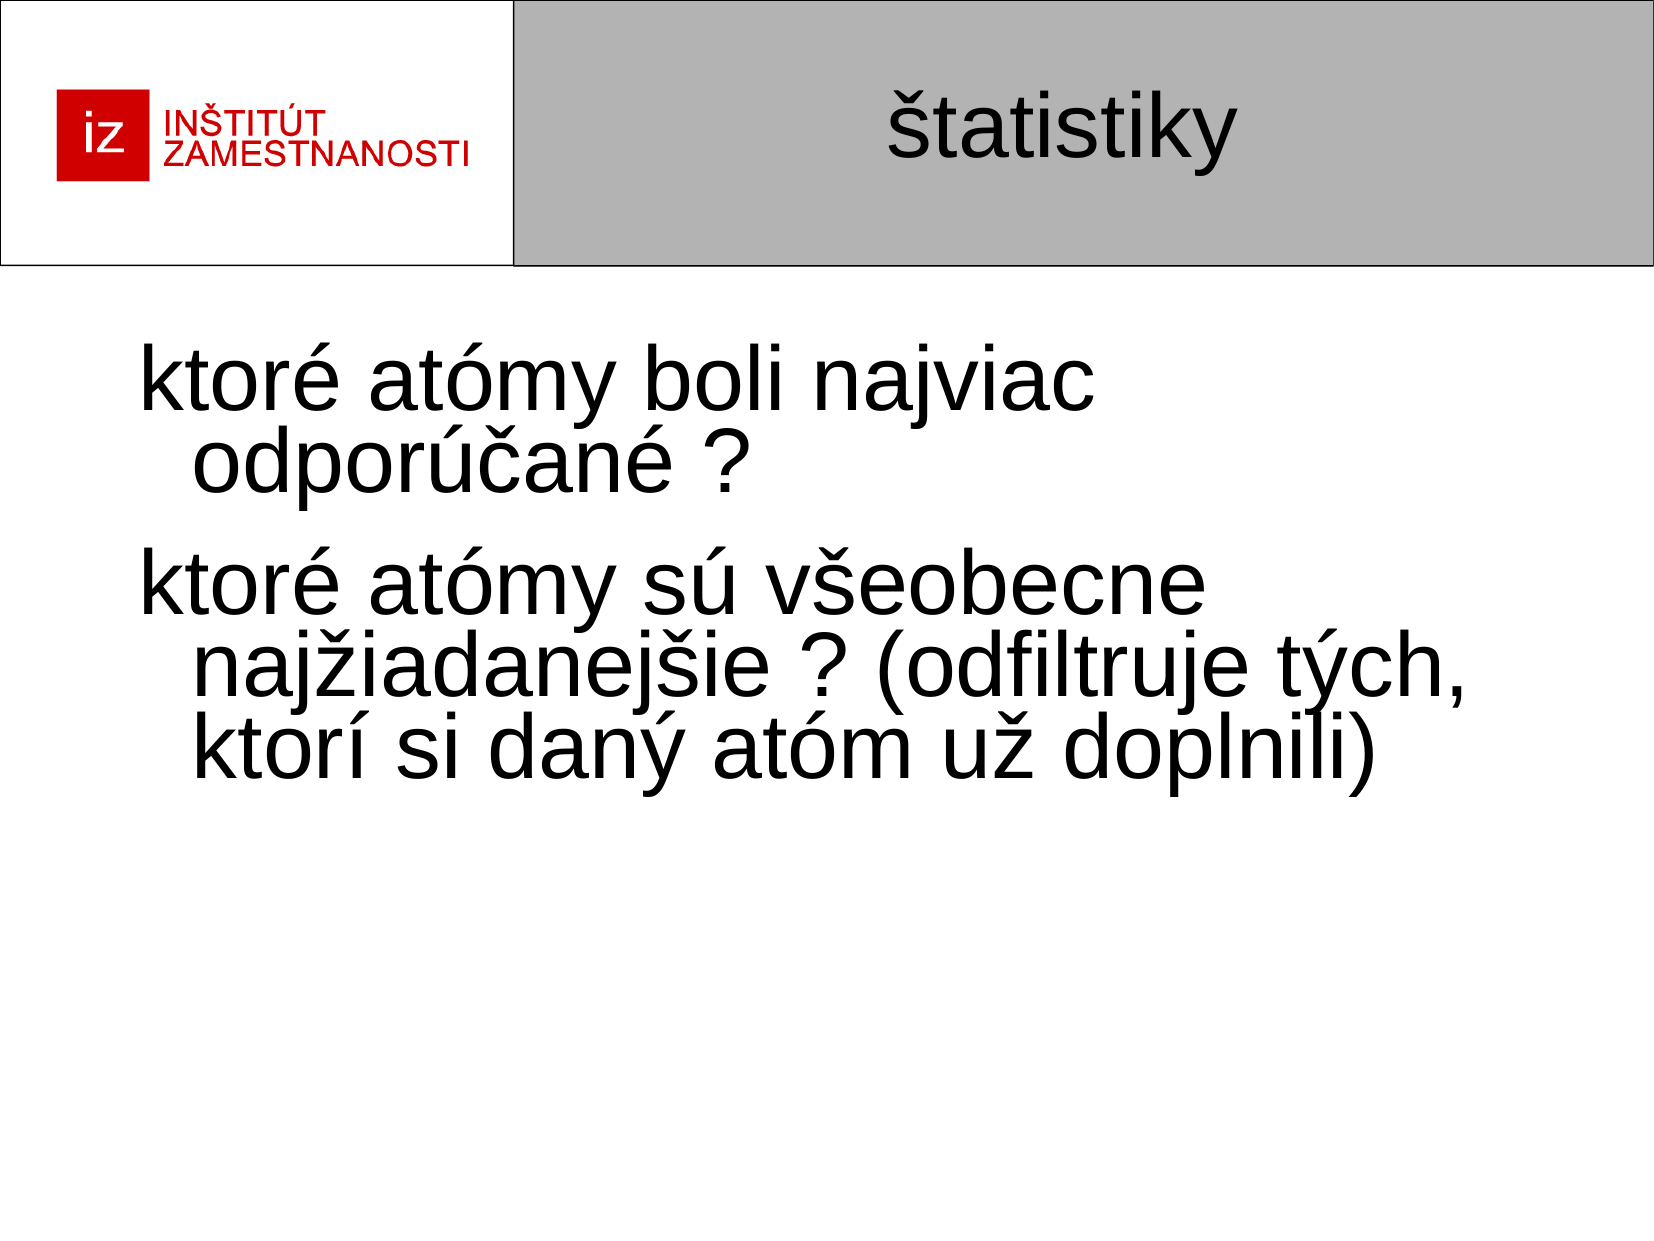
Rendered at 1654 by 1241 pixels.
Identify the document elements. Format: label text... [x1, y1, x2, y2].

picture [5, 8, 512, 257]
list ktoré atómy boli najviac odporúčané ? ktoré atómy sú všeobecne najžiadanejšie ? (odfiltruje tých, ktorí si daný atóm už doplnili) [121, 344, 1533, 1112]
title štatistiky [561, 37, 1565, 229]
